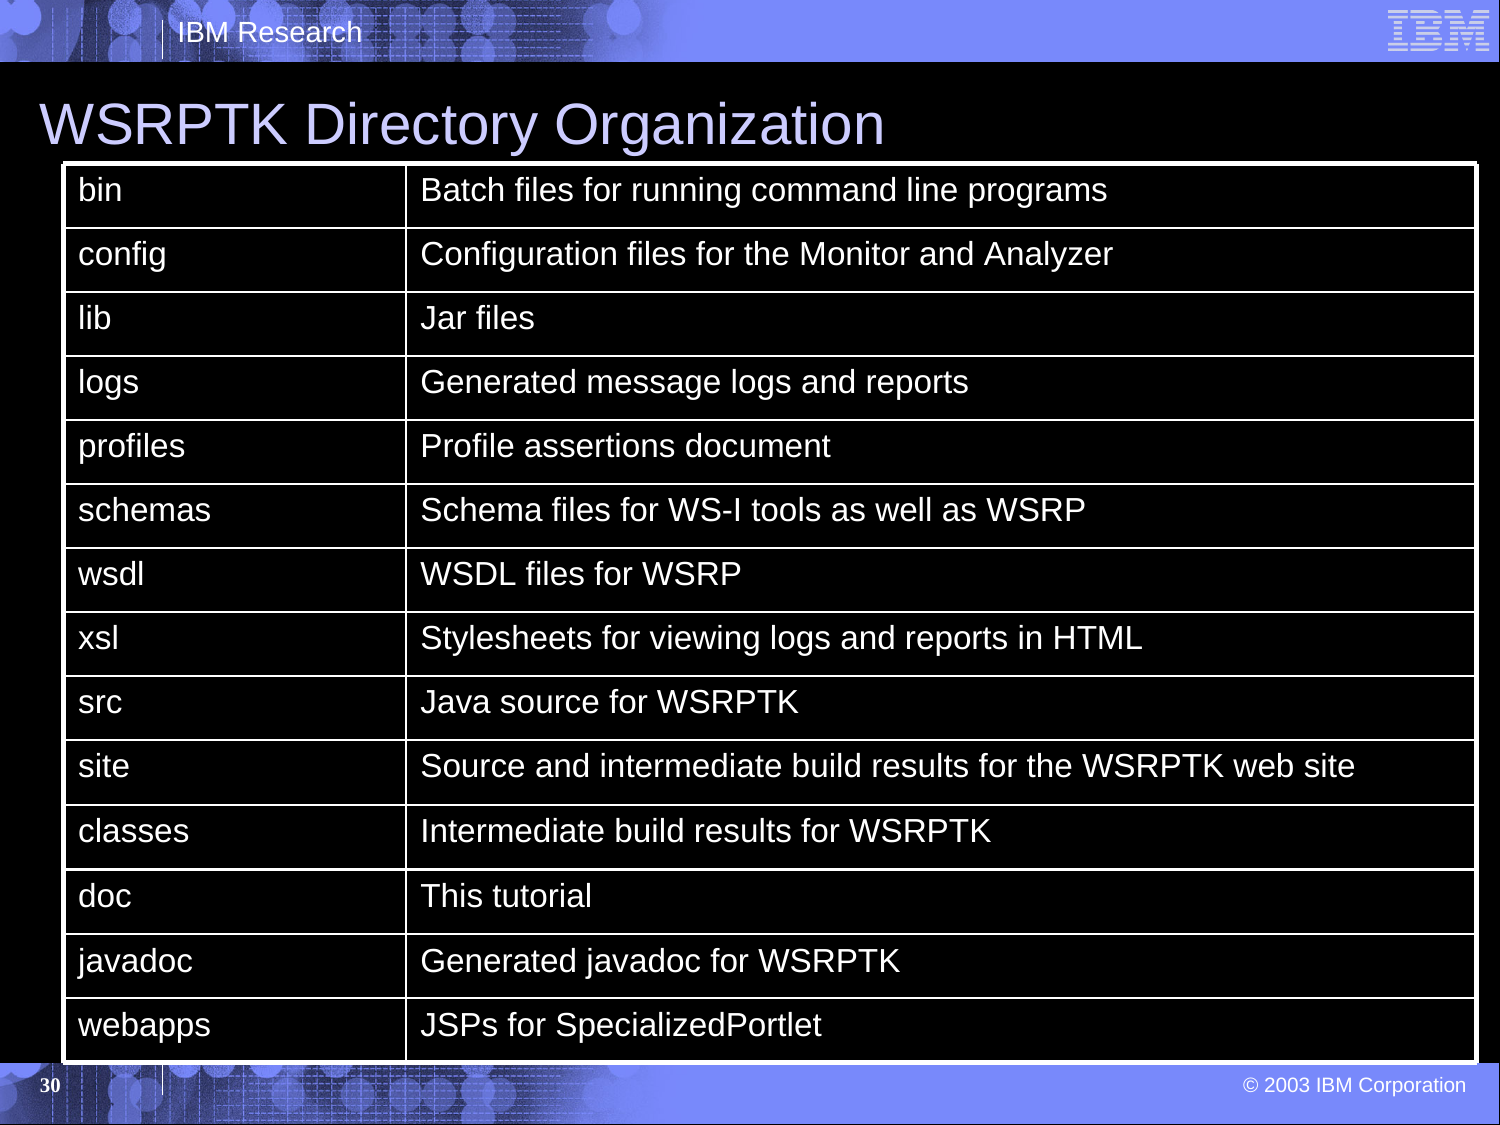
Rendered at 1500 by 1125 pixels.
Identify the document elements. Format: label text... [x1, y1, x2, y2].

picture [0, 1063, 1499, 1124]
text_box classes [66, 806, 405, 868]
text_box doc [66, 871, 405, 933]
text_box logs [66, 357, 405, 419]
text_box This tutorial [407, 871, 1474, 933]
text_box Generated javadoc for WSRPTK [407, 935, 1474, 997]
title WSRPTK Directory Organization [25, 81, 1378, 164]
text_box wsdl [66, 549, 405, 611]
text_box bin [66, 166, 405, 227]
picture [0, 0, 1499, 62]
text_box lib [66, 293, 405, 355]
text_box webapps [66, 999, 405, 1060]
text_box xsl [66, 613, 405, 675]
text_box Generated message logs and reports [407, 357, 1474, 419]
text_box site [66, 741, 405, 804]
text_box Schema files for WS-I tools as well as WSRP [407, 485, 1474, 547]
text_box profiles [66, 421, 405, 483]
text_box Batch files for running command line programs [407, 166, 1474, 227]
text_box Source and intermediate build results for the WSRPTK web site [407, 741, 1474, 804]
text_box Intermediate build results for WSRPTK [407, 806, 1474, 868]
text_box Jar files [407, 293, 1474, 355]
text_box src [66, 677, 405, 739]
text_box WSDL files for WSRP [407, 549, 1474, 611]
text_box JSPs for SpecializedPortlet [407, 999, 1474, 1060]
text_box Configuration files for the Monitor and Analyzer [407, 229, 1474, 291]
text_box config [66, 229, 405, 291]
text_box schemas [66, 485, 405, 547]
text_box Profile assertions document [407, 421, 1474, 483]
text_box javadoc [66, 935, 405, 997]
text_box Stylesheets for viewing logs and reports in HTML [407, 613, 1474, 675]
text_box Java source for WSRPTK [407, 677, 1474, 739]
